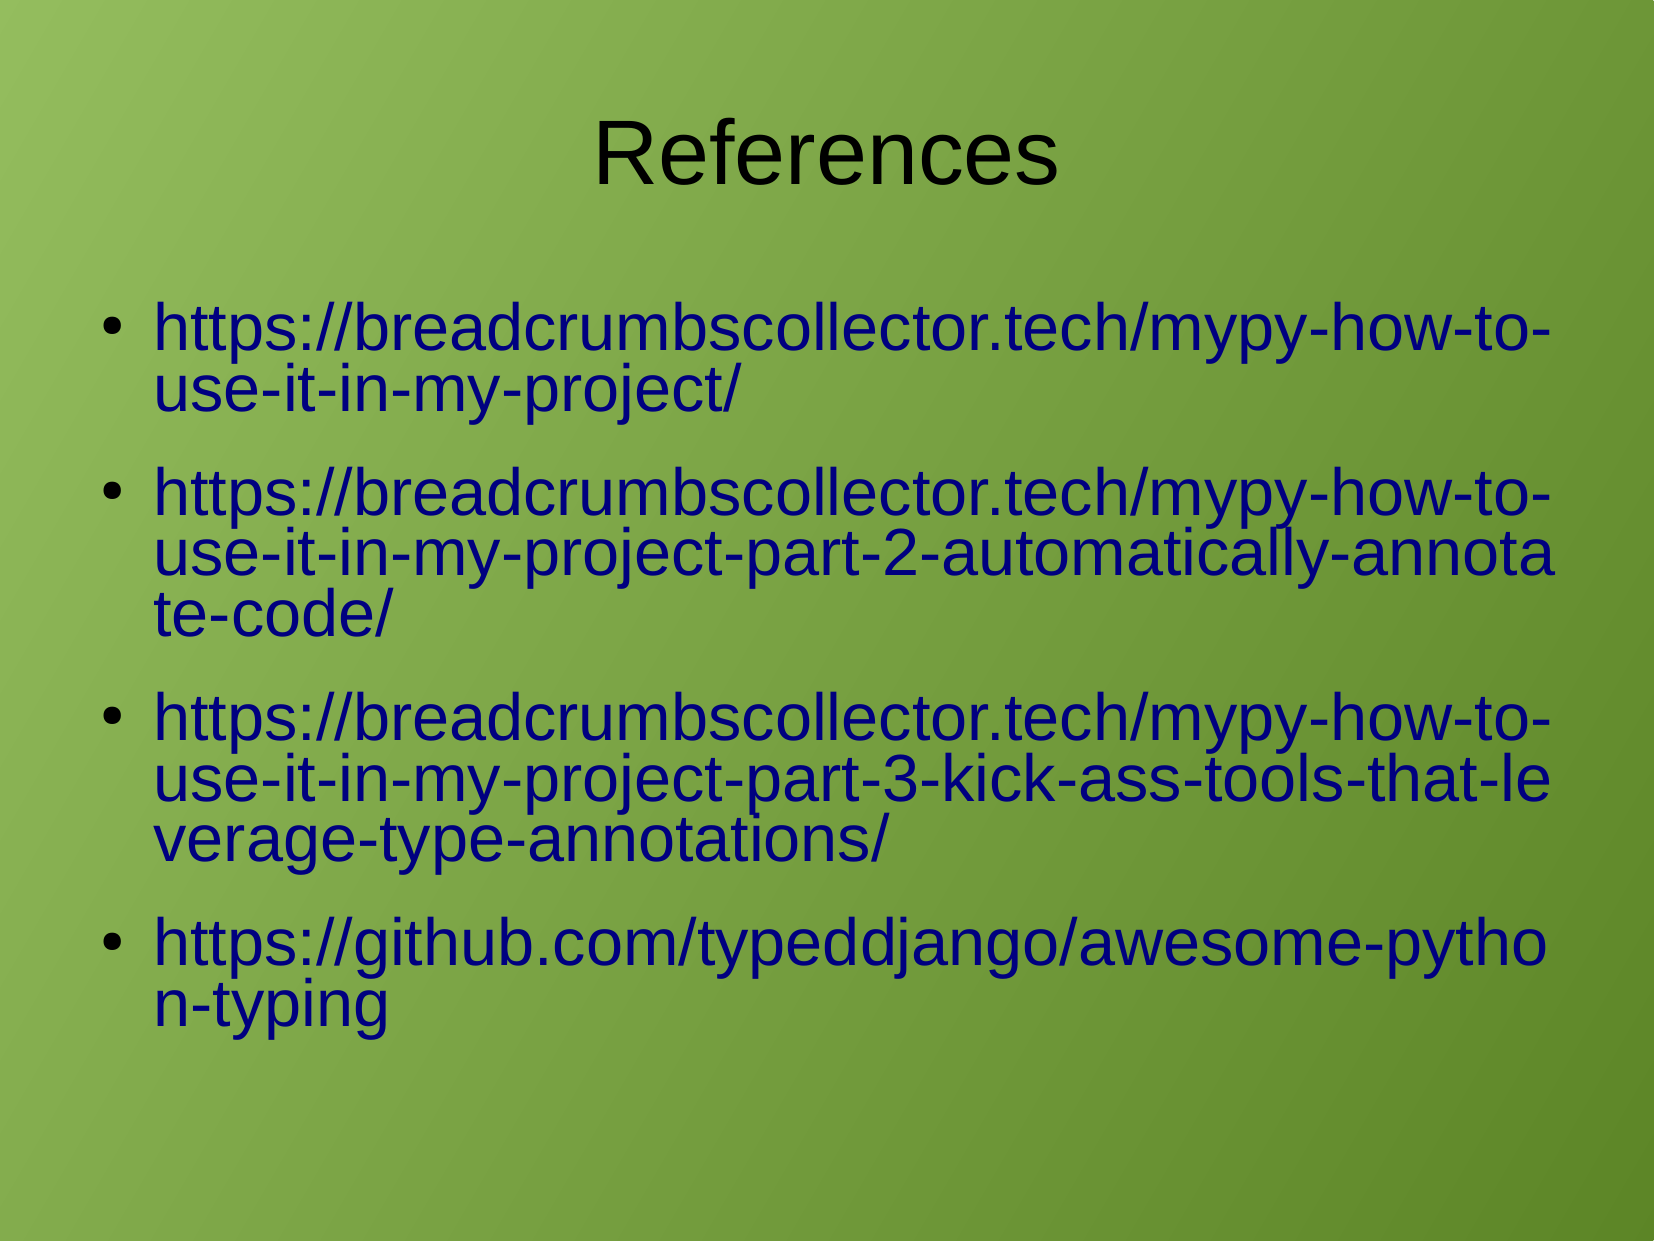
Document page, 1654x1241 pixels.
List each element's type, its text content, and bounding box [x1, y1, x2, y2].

text_box [82, 290, 1571, 1010]
title References [82, 49, 1571, 257]
